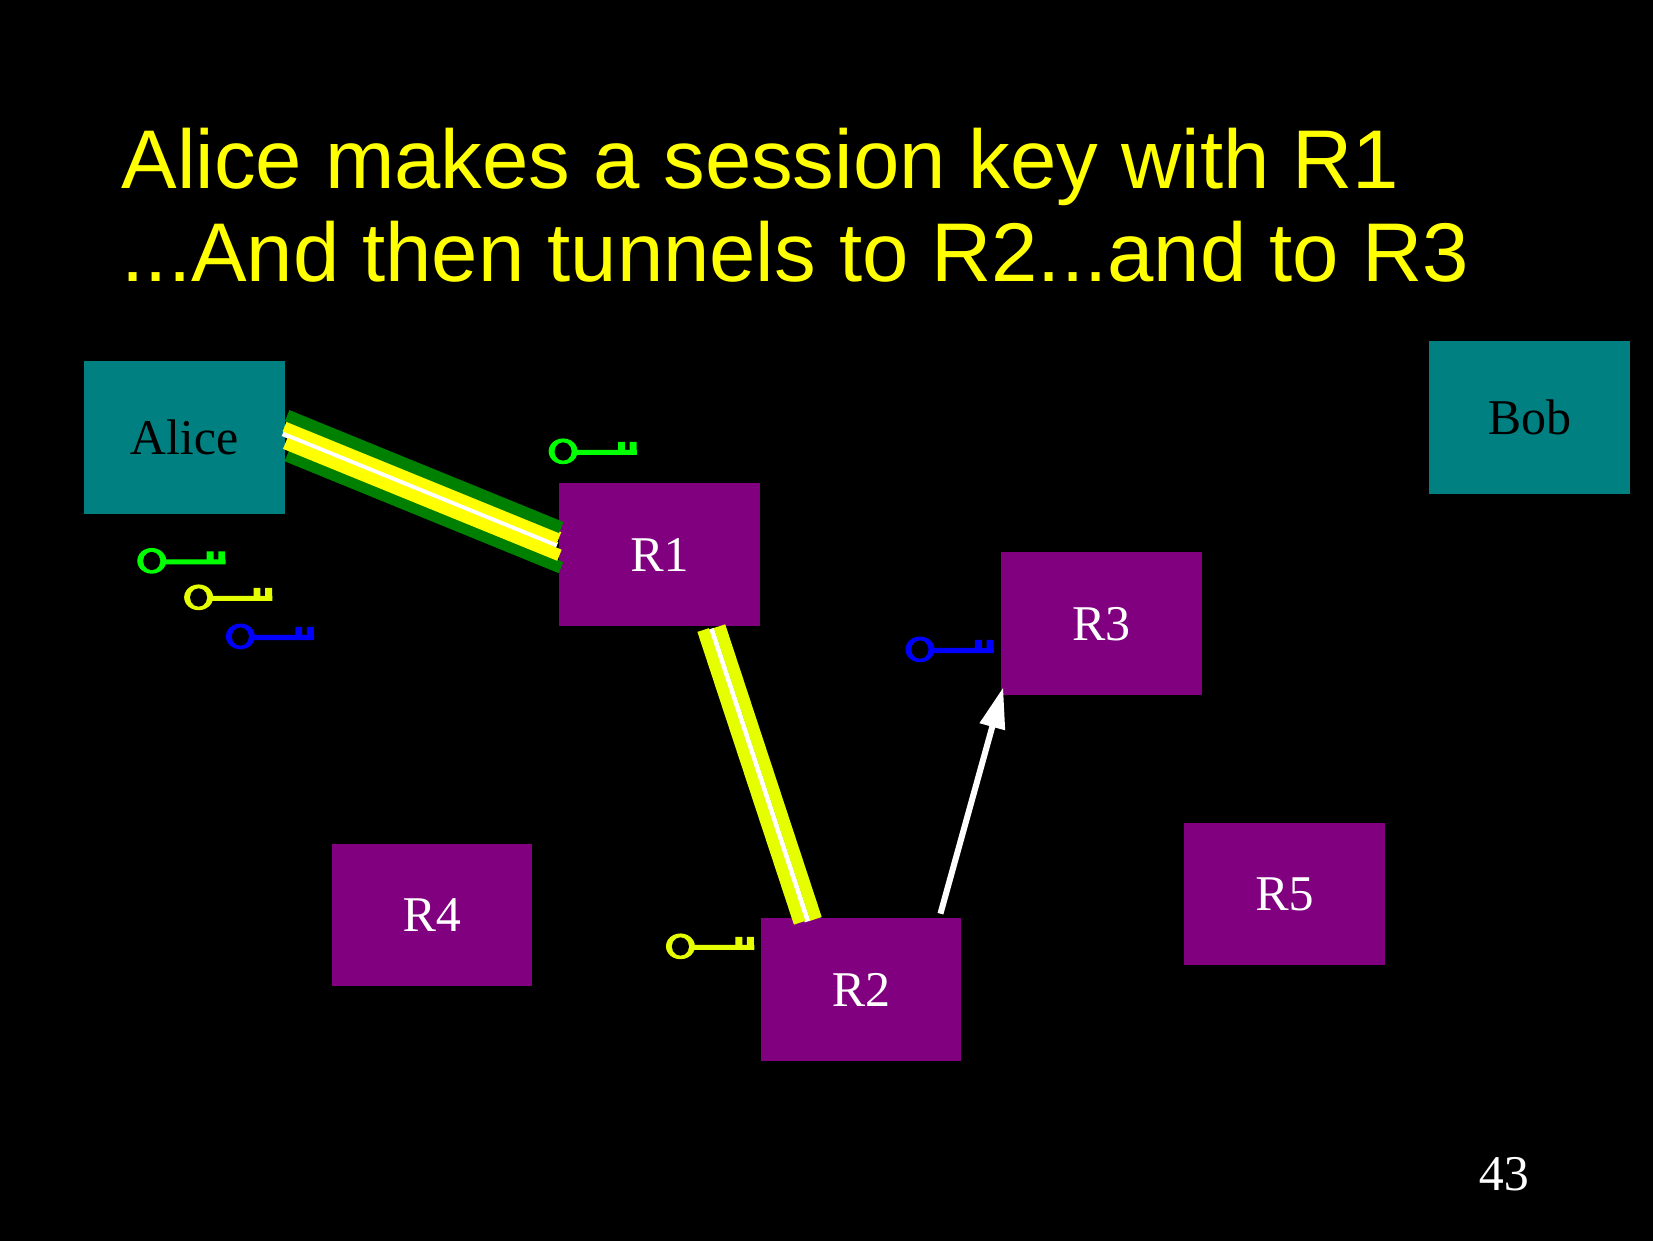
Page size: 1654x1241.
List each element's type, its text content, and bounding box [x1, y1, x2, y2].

text_box Alice [83, 360, 286, 515]
text_box R1 [558, 482, 761, 627]
text_box R4 [331, 843, 533, 987]
title Alice makes a session key with R1 ...And then tunnels to R2...and to R3 [121, 95, 1534, 318]
text_box [137, 547, 226, 574]
text_box R5 [1183, 822, 1386, 966]
text_box [548, 438, 637, 465]
text_box Bob [1428, 340, 1631, 495]
text_box [184, 584, 273, 611]
text_box [225, 623, 315, 650]
text_box [665, 933, 755, 960]
text_box R2 [760, 917, 962, 1062]
text_box R3 [1000, 551, 1203, 696]
text_box [905, 636, 994, 663]
